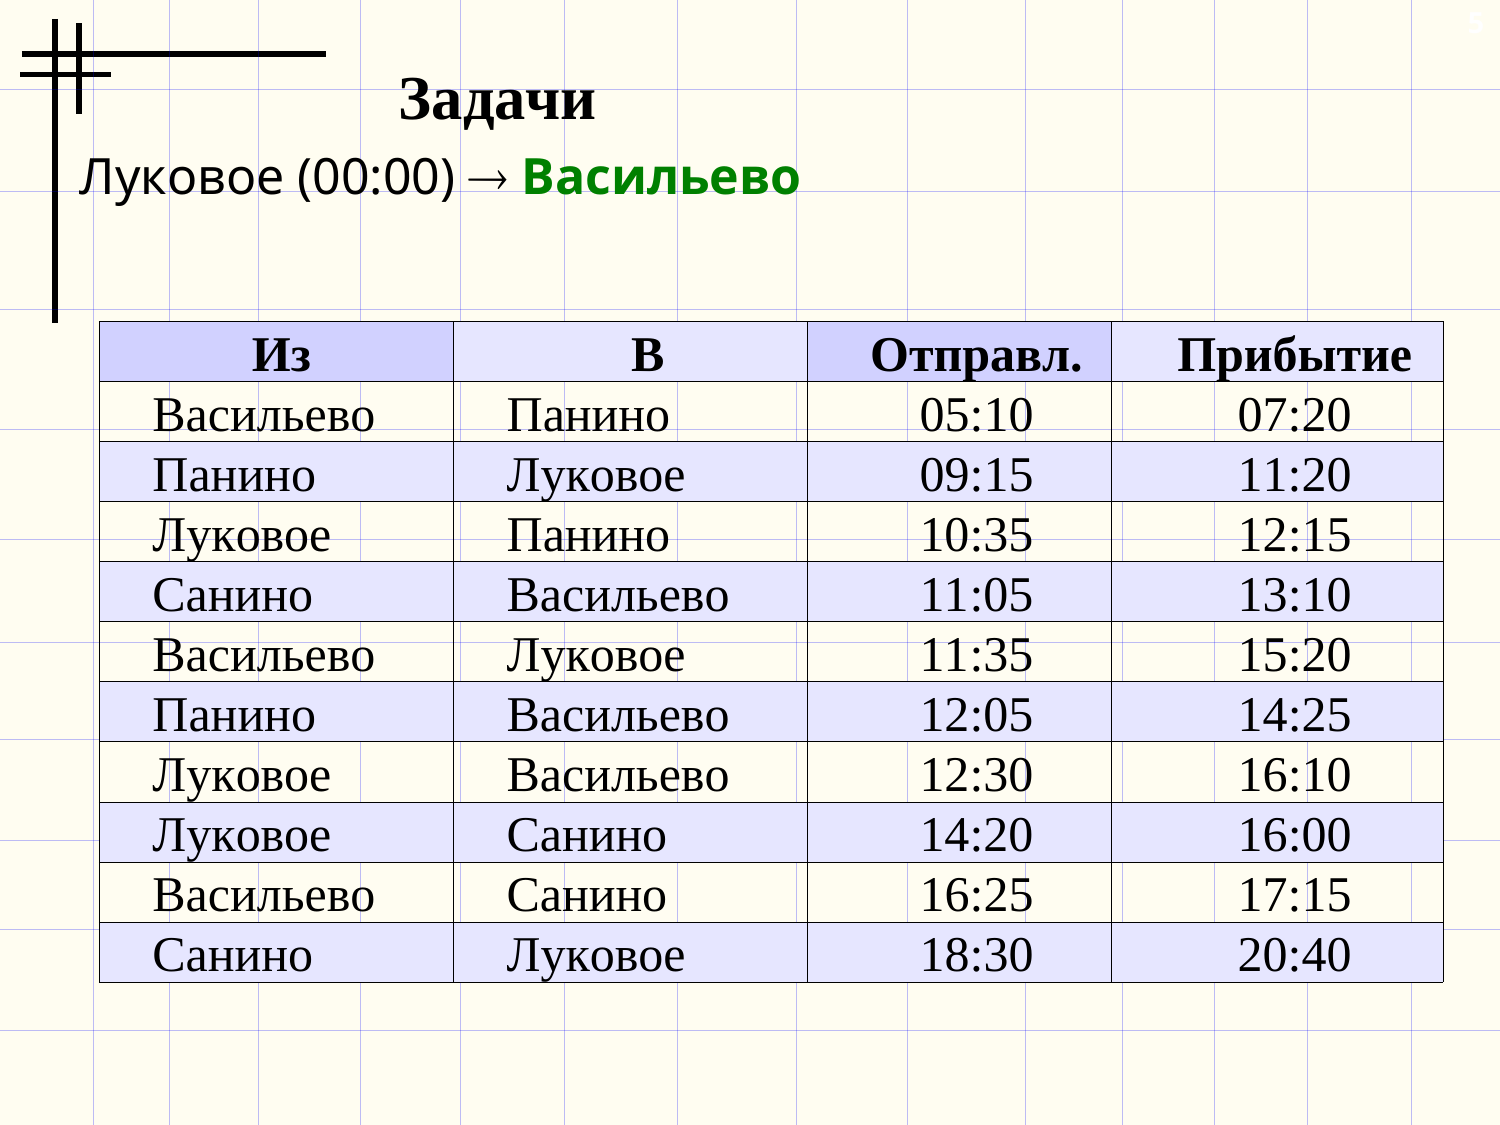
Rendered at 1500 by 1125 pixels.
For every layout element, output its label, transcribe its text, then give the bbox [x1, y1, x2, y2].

table_cell 12:15 [1112, 502, 1443, 561]
table_cell Санино [454, 863, 807, 922]
table_cell 18:30 [808, 923, 1111, 982]
table_cell 17:15 [1112, 863, 1443, 922]
table_header Отправл. [808, 322, 1111, 381]
table_cell 14:25 [1112, 682, 1443, 741]
table_cell 07:20 [1112, 382, 1443, 441]
table_cell Васильево [454, 562, 807, 621]
table_cell Васильево [454, 682, 807, 741]
table_cell 11:05 [808, 562, 1111, 621]
table_cell Луковое [100, 502, 453, 561]
text_box Луковое (00:00)  Васильево [64, 136, 1450, 212]
title Задачи [354, 49, 1426, 127]
table_cell 16:00 [1112, 803, 1443, 862]
table_cell 12:30 [808, 742, 1111, 802]
table_cell Луковое [454, 442, 807, 501]
table_cell Санино [100, 562, 453, 621]
table_cell Васильево [100, 863, 453, 922]
text_box <номер> [1148, 0, 1499, 75]
table_cell 12:05 [808, 682, 1111, 741]
table_cell Васильево [100, 622, 453, 681]
table_cell 15:20 [1112, 622, 1443, 681]
table_cell Панино [454, 382, 807, 441]
table_cell Луковое [100, 742, 453, 802]
table_header Из [100, 322, 453, 381]
table_cell Луковое [454, 622, 807, 681]
table_cell 10:35 [808, 502, 1111, 561]
table_cell 16:25 [808, 863, 1111, 922]
table_cell 09:15 [808, 442, 1111, 501]
table_header Отправл. [972, 350, 981, 369]
table_cell 11:35 [808, 622, 1111, 681]
table_cell 11:20 [1112, 442, 1443, 501]
table_cell 14:20 [808, 803, 1111, 862]
table_cell Панино [100, 682, 453, 741]
table_header Прибытие [1112, 322, 1443, 381]
table_cell 05:10 [808, 382, 1111, 441]
table_header Прибытие [1226, 350, 1235, 369]
table_cell 13:10 [1112, 562, 1443, 621]
table_cell Васильево [100, 382, 453, 441]
table_cell Васильево [454, 742, 807, 802]
table_cell 16:10 [1112, 742, 1443, 802]
table_cell Панино [454, 502, 807, 561]
table_header В [454, 322, 807, 381]
table_cell Луковое [454, 923, 807, 982]
table_cell Санино [100, 923, 453, 982]
table_cell Луковое [100, 803, 453, 862]
table_cell Санино [454, 803, 807, 862]
table_cell 20:40 [1112, 923, 1443, 982]
table_cell Панино [100, 442, 453, 501]
